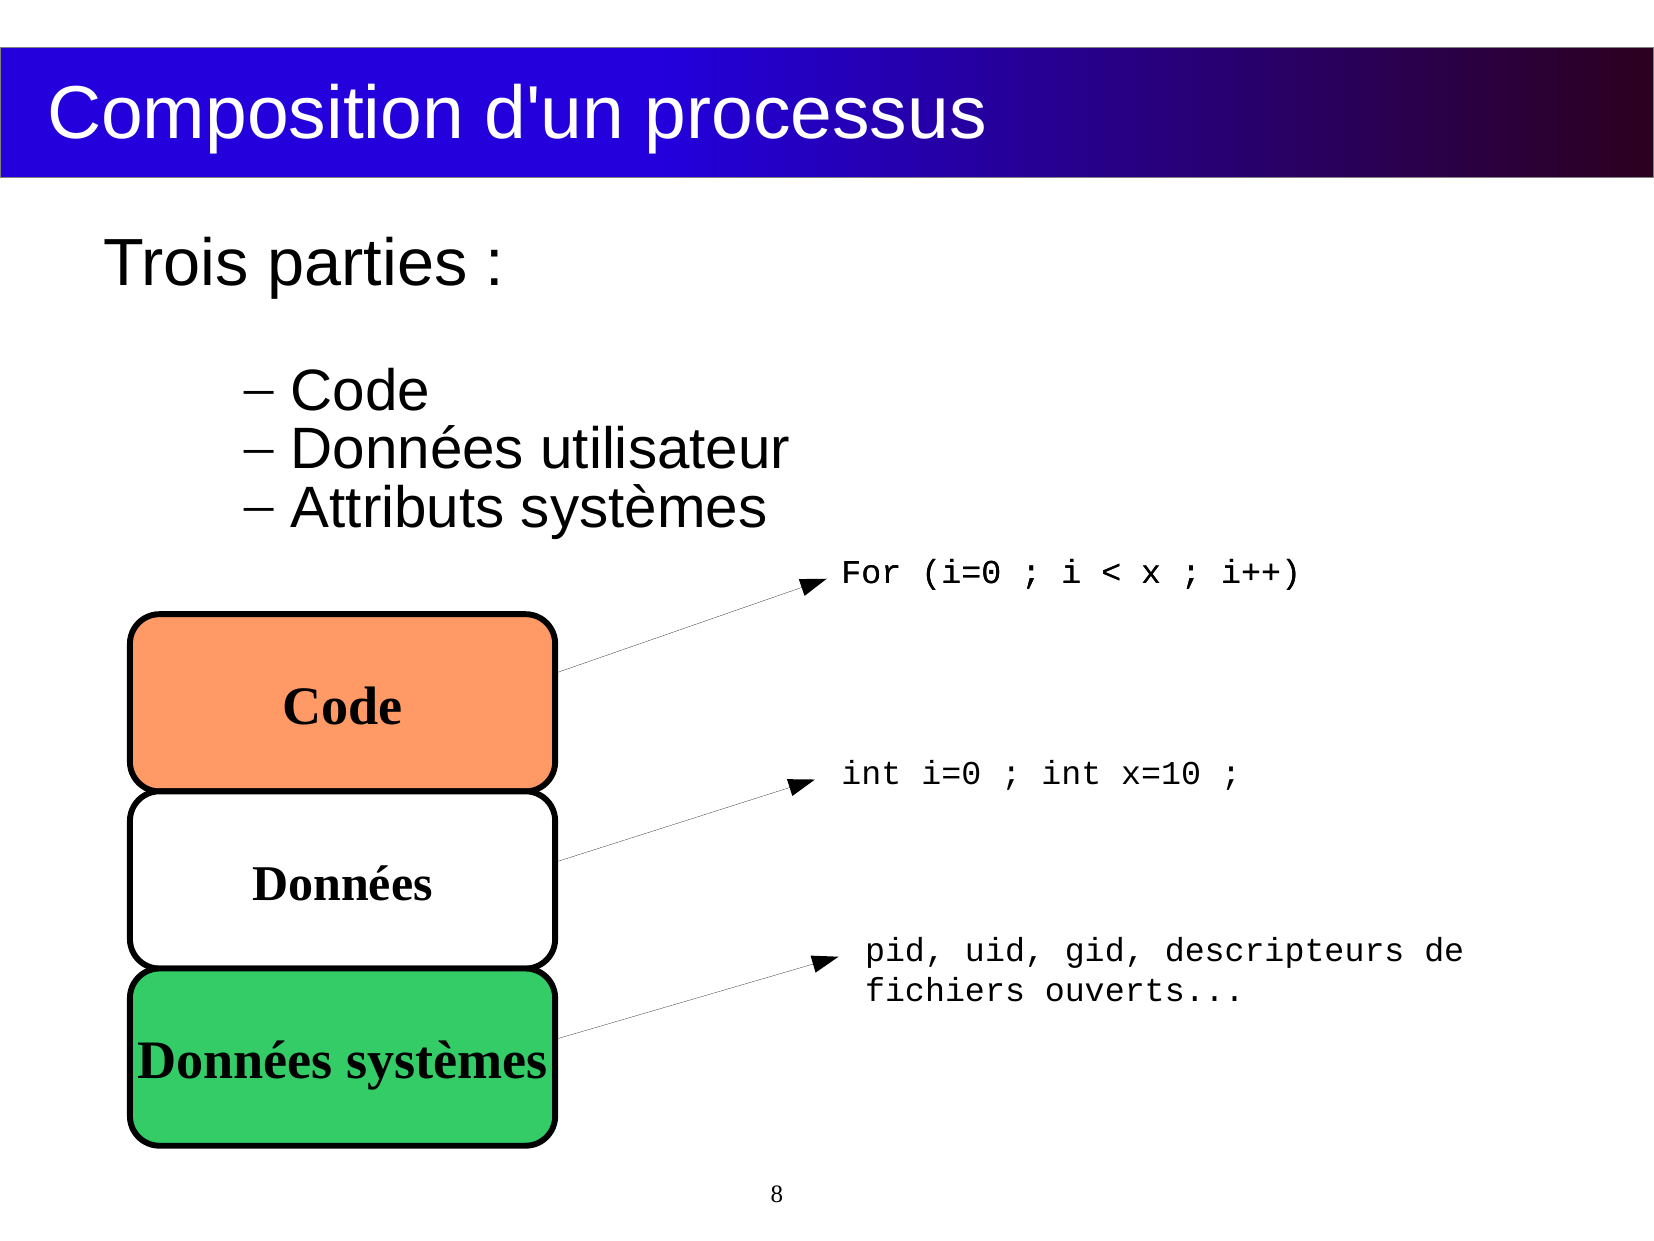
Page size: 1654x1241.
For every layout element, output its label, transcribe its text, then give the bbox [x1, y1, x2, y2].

text_box Données systèmes [129, 968, 556, 1146]
title Composition d'un processus [47, 6, 1477, 225]
text_box Code [129, 614, 556, 791]
text_box For (i=0 ; i < x ; i++) [826, 543, 1394, 599]
text_box pid, uid, gid, descripteurs de fichiers ouverts... [850, 921, 1501, 1016]
text_box Données [129, 791, 556, 969]
text_box int i=0 ; int x=10 ; [826, 744, 1394, 799]
list Trois parties : Code Données utilisateur Attributs systèmes [47, 231, 1619, 951]
